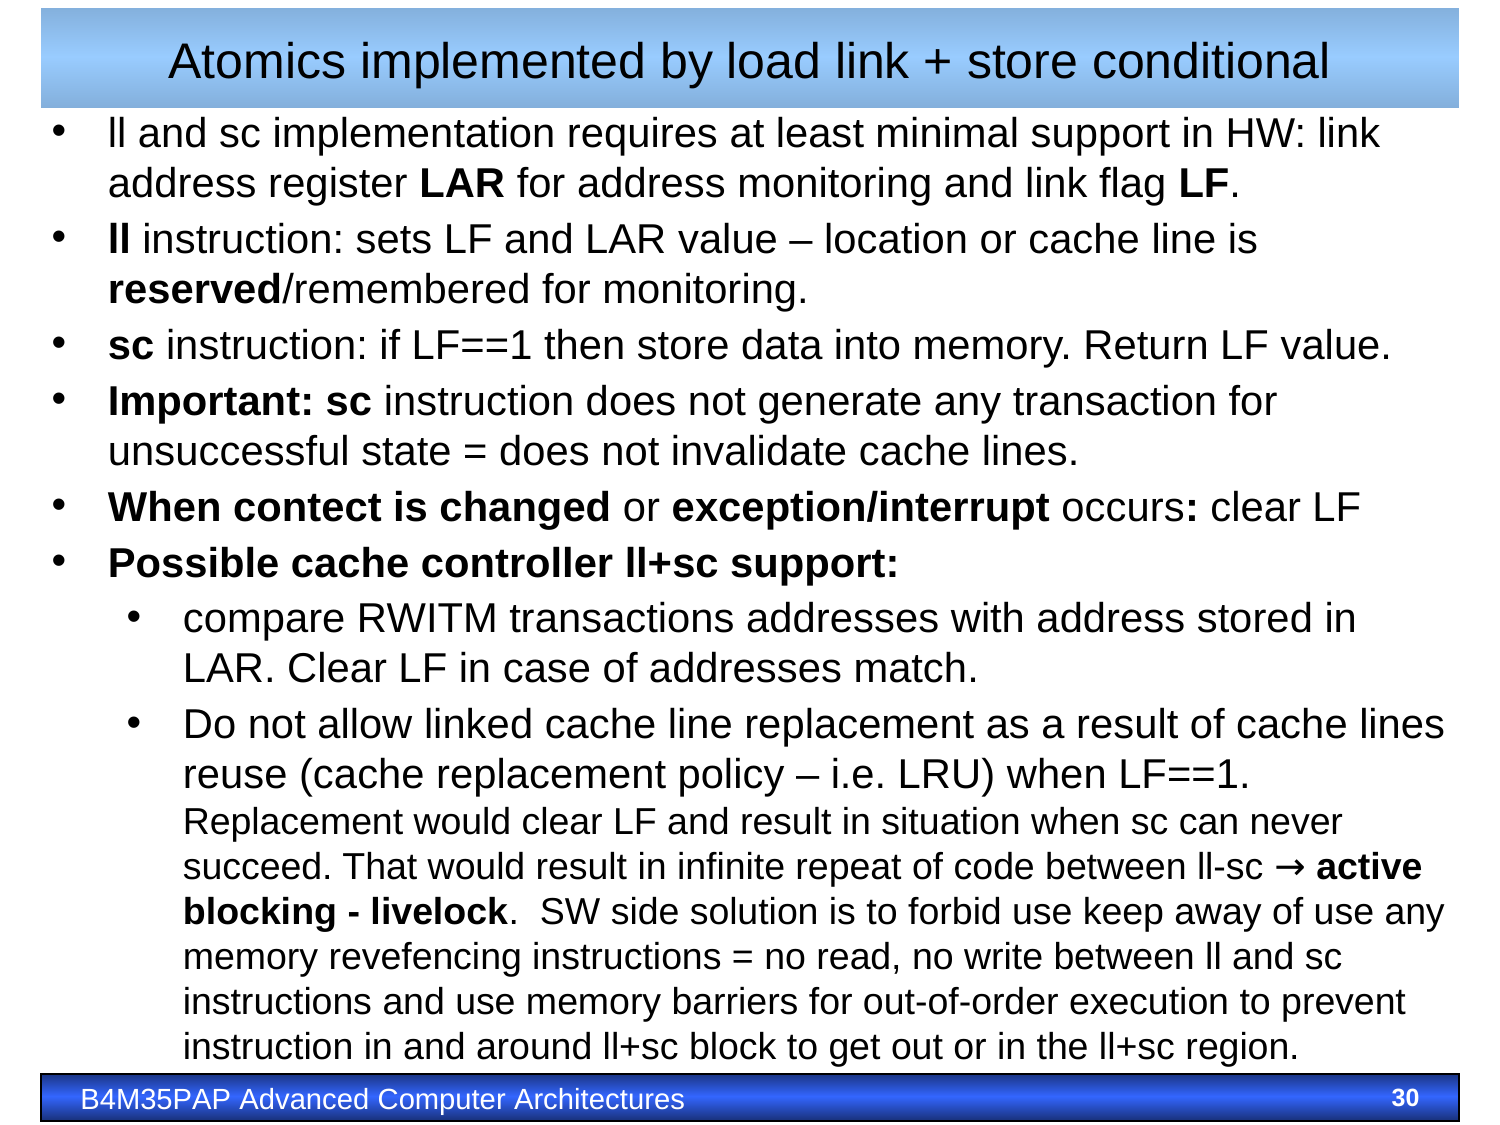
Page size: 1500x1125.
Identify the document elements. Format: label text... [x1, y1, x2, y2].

text_box ll and sc implementation requires at least minimal support in HW: link address register LAR for address monitoring and link flag LF. ll instruction: sets LF and LAR value – location or cache line is reserved/remembered for monitoring. sc instruction: if LF==1 then store data into memory. Return LF value. Important: sc instruction does not generate any transaction for unsuccessful state = does not invalidate cache lines. When contect is changed or exception/interrupt occurs: clear LF Possible cache controller ll+sc support: compare RWITM transactions addresses with address stored in LAR. Clear LF in case of addresses match. Do not allow linked cache line replacement as a result of cache lines reuse (cache replacement policy – i.e. LRU) when LF==1. Replacement would clear LF and result in situation when sc can never succeed. That would result in infinite repeat of code between ll-sc → active blocking - livelock. SW side solution is to forbid use keep away of use any memory revefencing instructions = no read, no write between ll and sc instructions and use memory barriers for out-of-order execution to prevent instruction in and around ll+sc block to get out or in the ll+sc region. [36, 98, 1469, 1075]
title Atomics implemented by load link + store conditional [41, 8, 1459, 108]
